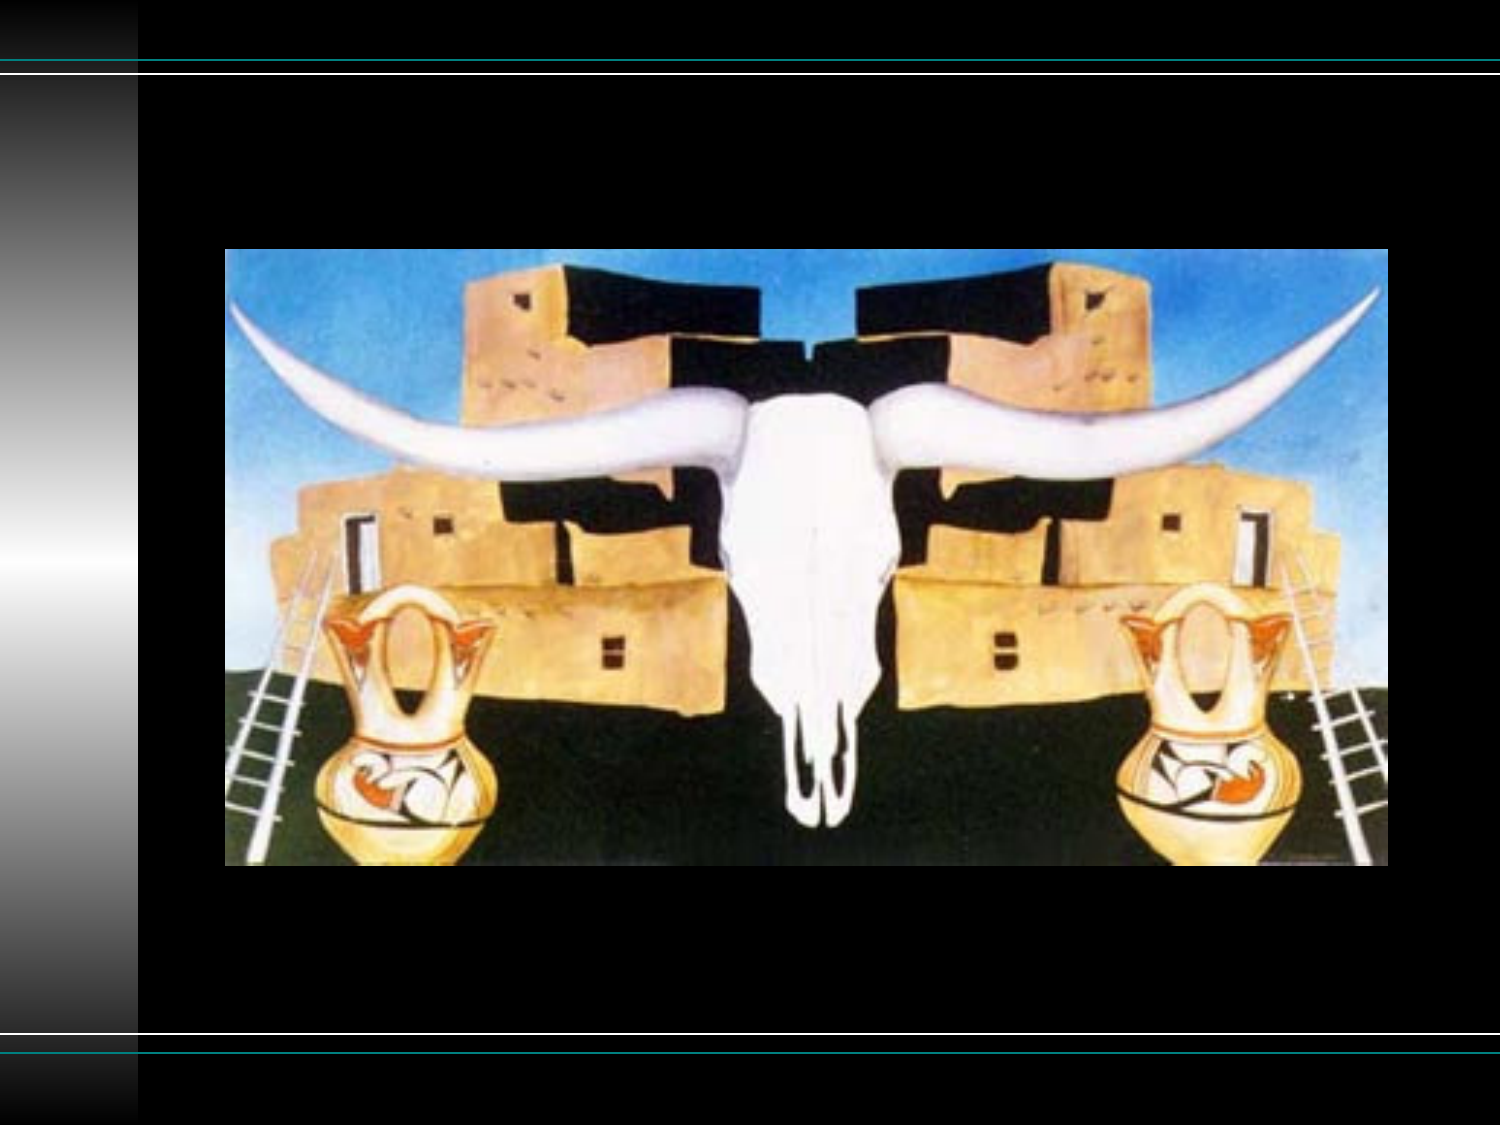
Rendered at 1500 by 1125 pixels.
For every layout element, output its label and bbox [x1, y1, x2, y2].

picture [225, 249, 1388, 866]
